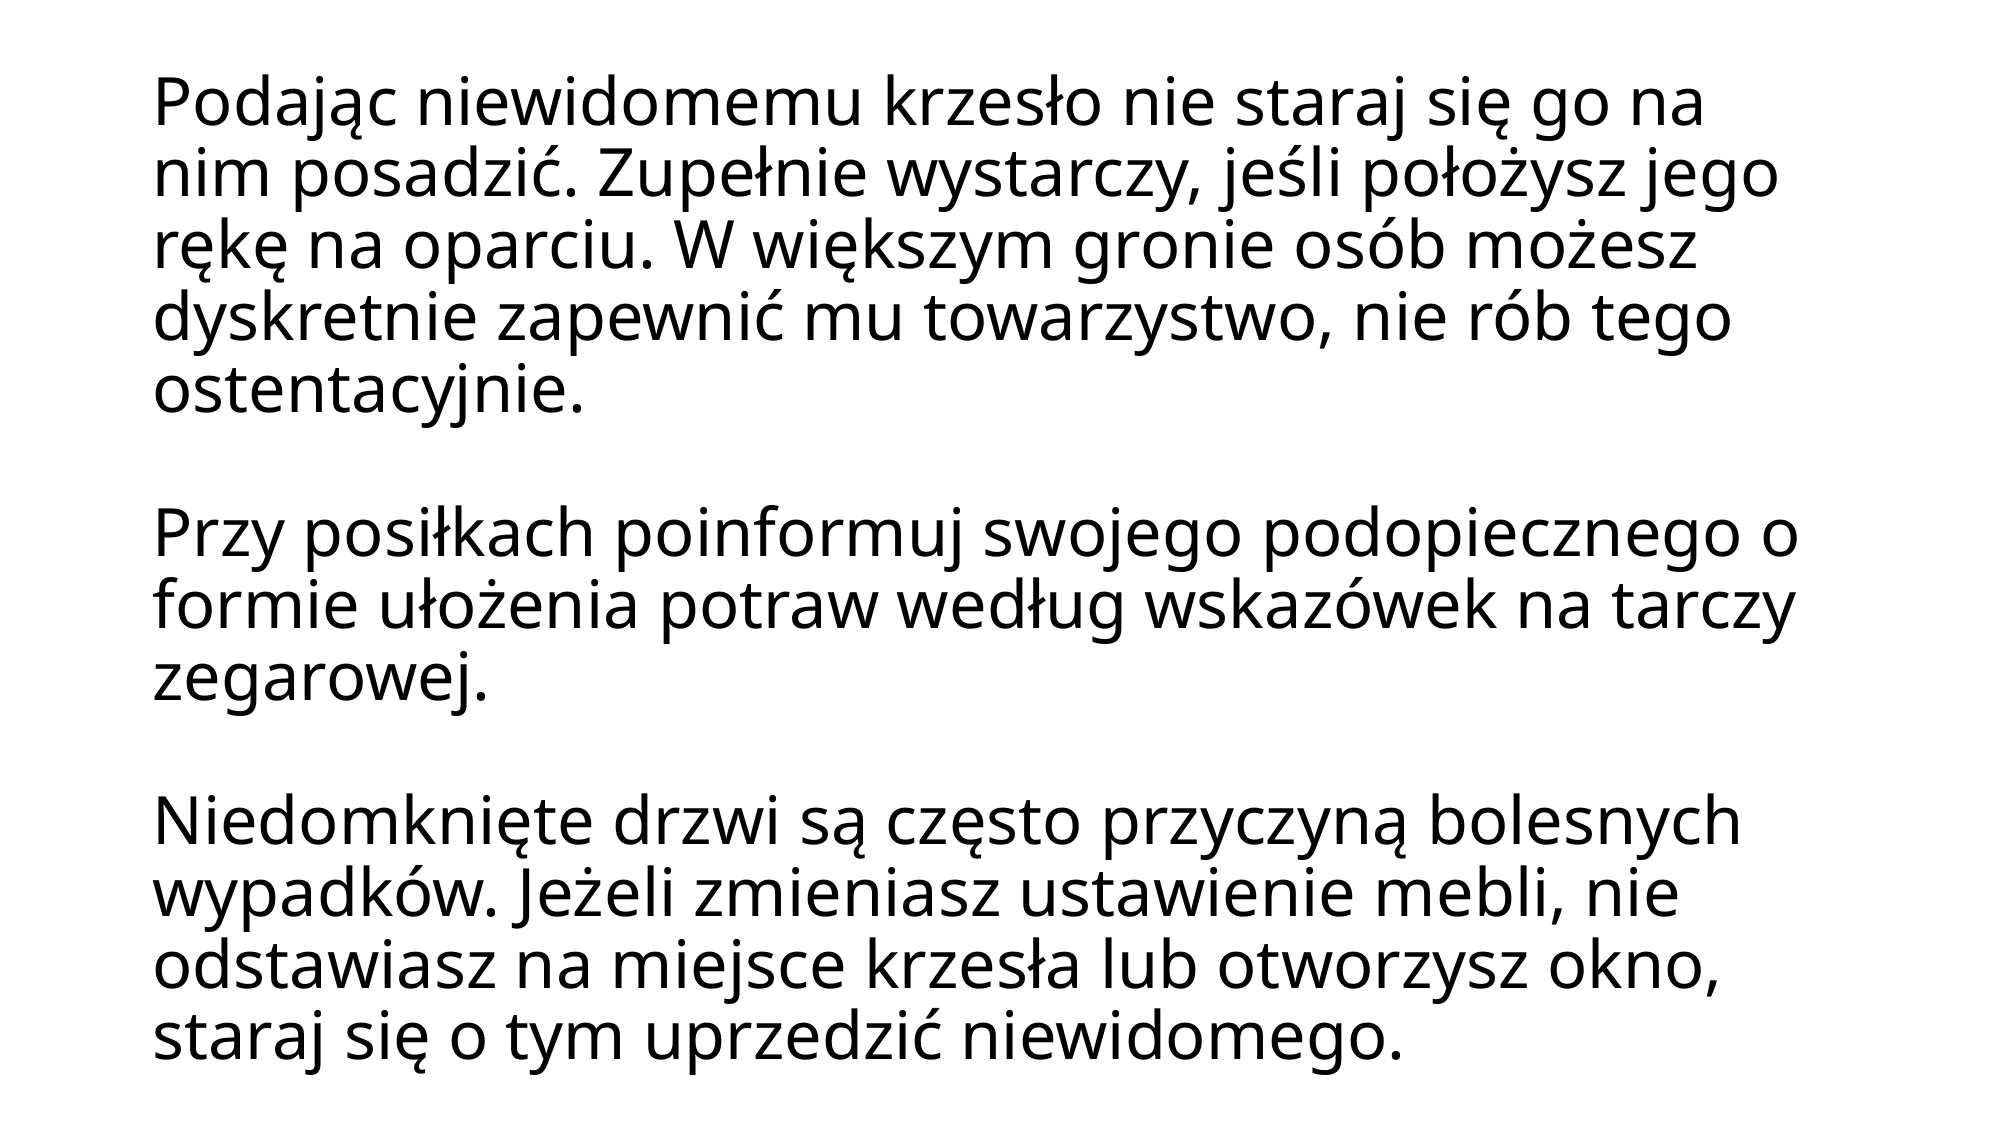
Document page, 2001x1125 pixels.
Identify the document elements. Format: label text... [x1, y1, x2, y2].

title Podając niewidomemu krzesło nie staraj się go na nim posadzić. Zupełnie wystarczy, jeśli położysz jego rękę na oparciu. W większym gronie osób możesz dyskretnie zapewnić mu towarzystwo, nie rób tego ostentacyjnie. Przy posiłkach poinformuj swojego podopiecznego o formie ułożenia potraw według wskazówek na tarczy zegarowej. Niedomknięte drzwi są często przyczyną bolesnych wypadków. Jeżeli zmieniasz ustawienie mebli, nie odstawiasz na miejsce krzesła lub otworzysz okno, staraj się o tym uprzedzić niewidomego. [137, 59, 1863, 979]
